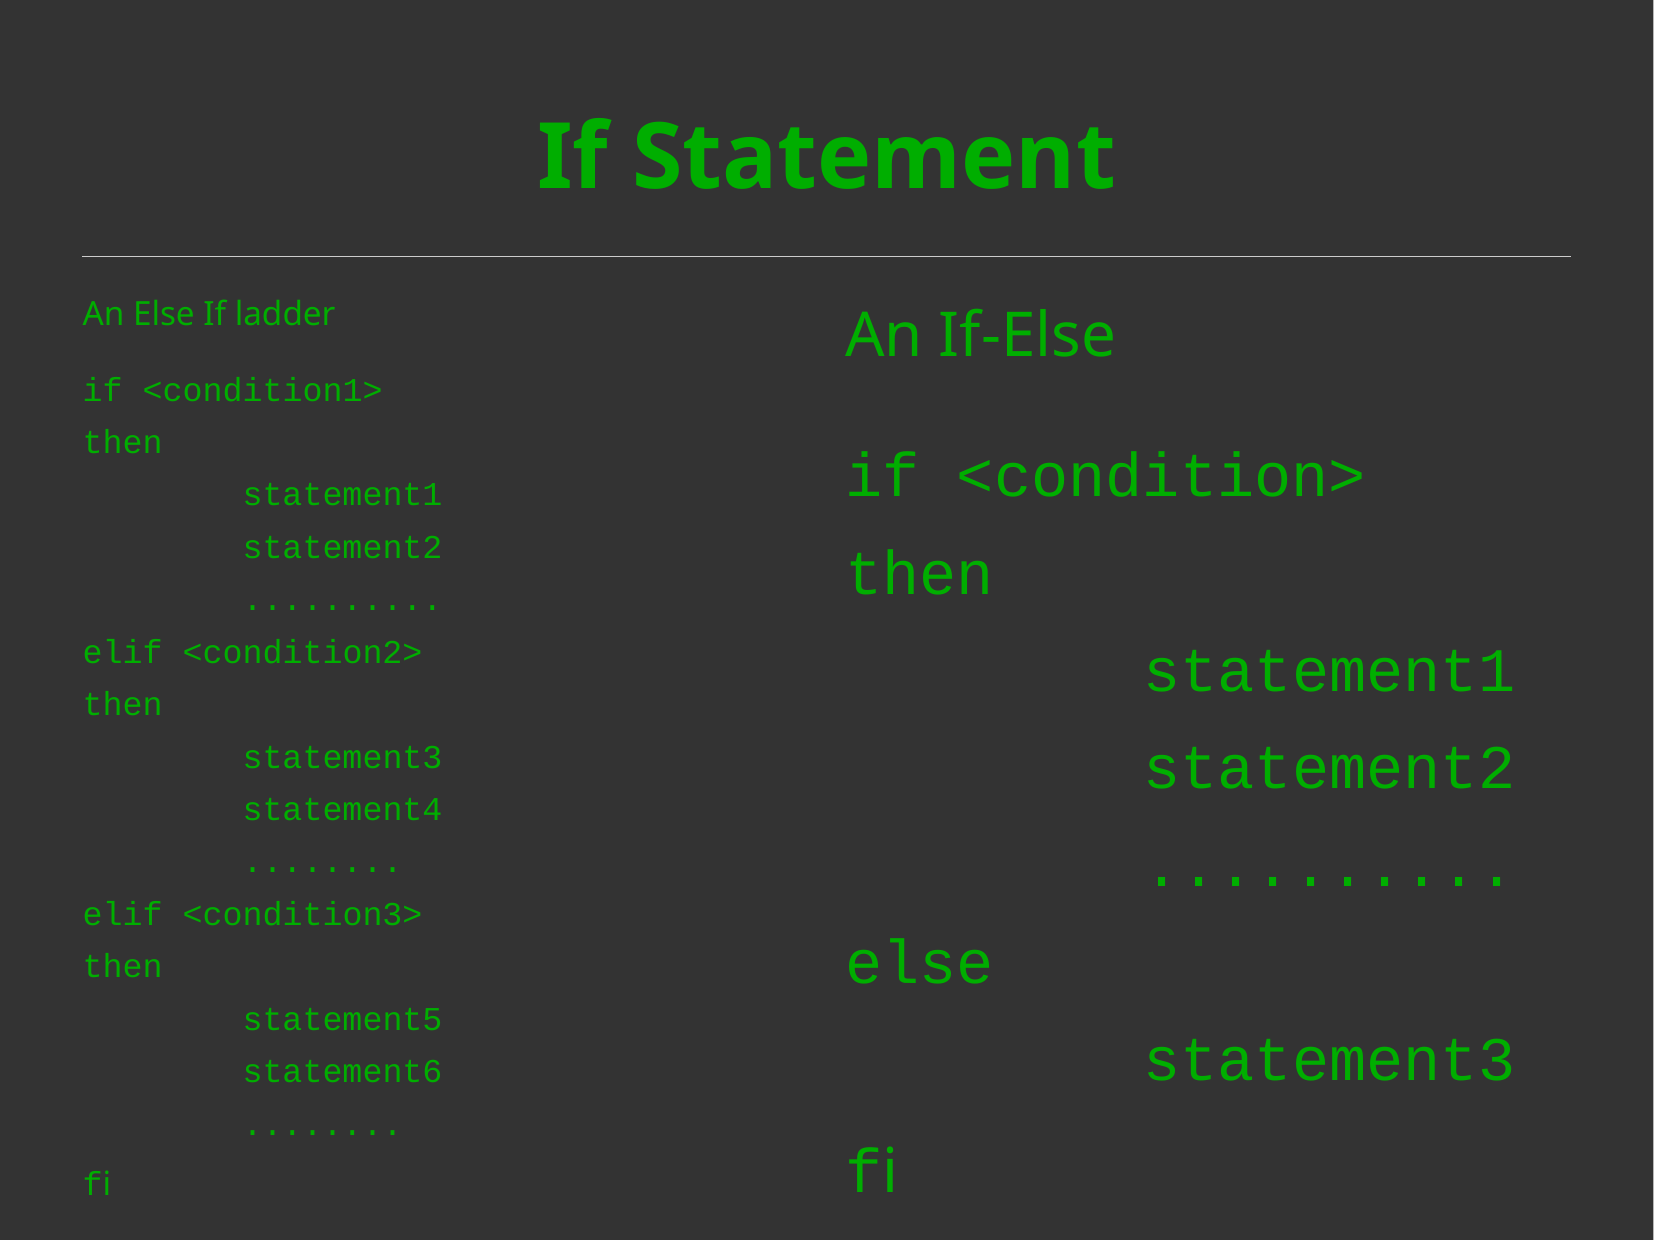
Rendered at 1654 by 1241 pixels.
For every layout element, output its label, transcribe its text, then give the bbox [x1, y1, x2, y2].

title If Statement [82, 49, 1571, 257]
list An Else If ladder if <condition1> then statement1 statement2 .......... elif <condition2> then statement3 statement4 ........ elif <condition3> then statement5 statement6 ........ fi [82, 290, 809, 1217]
list An If-Else if <condition> then statement1 statement2 .......... else statement3 fi [845, 290, 1572, 1217]
